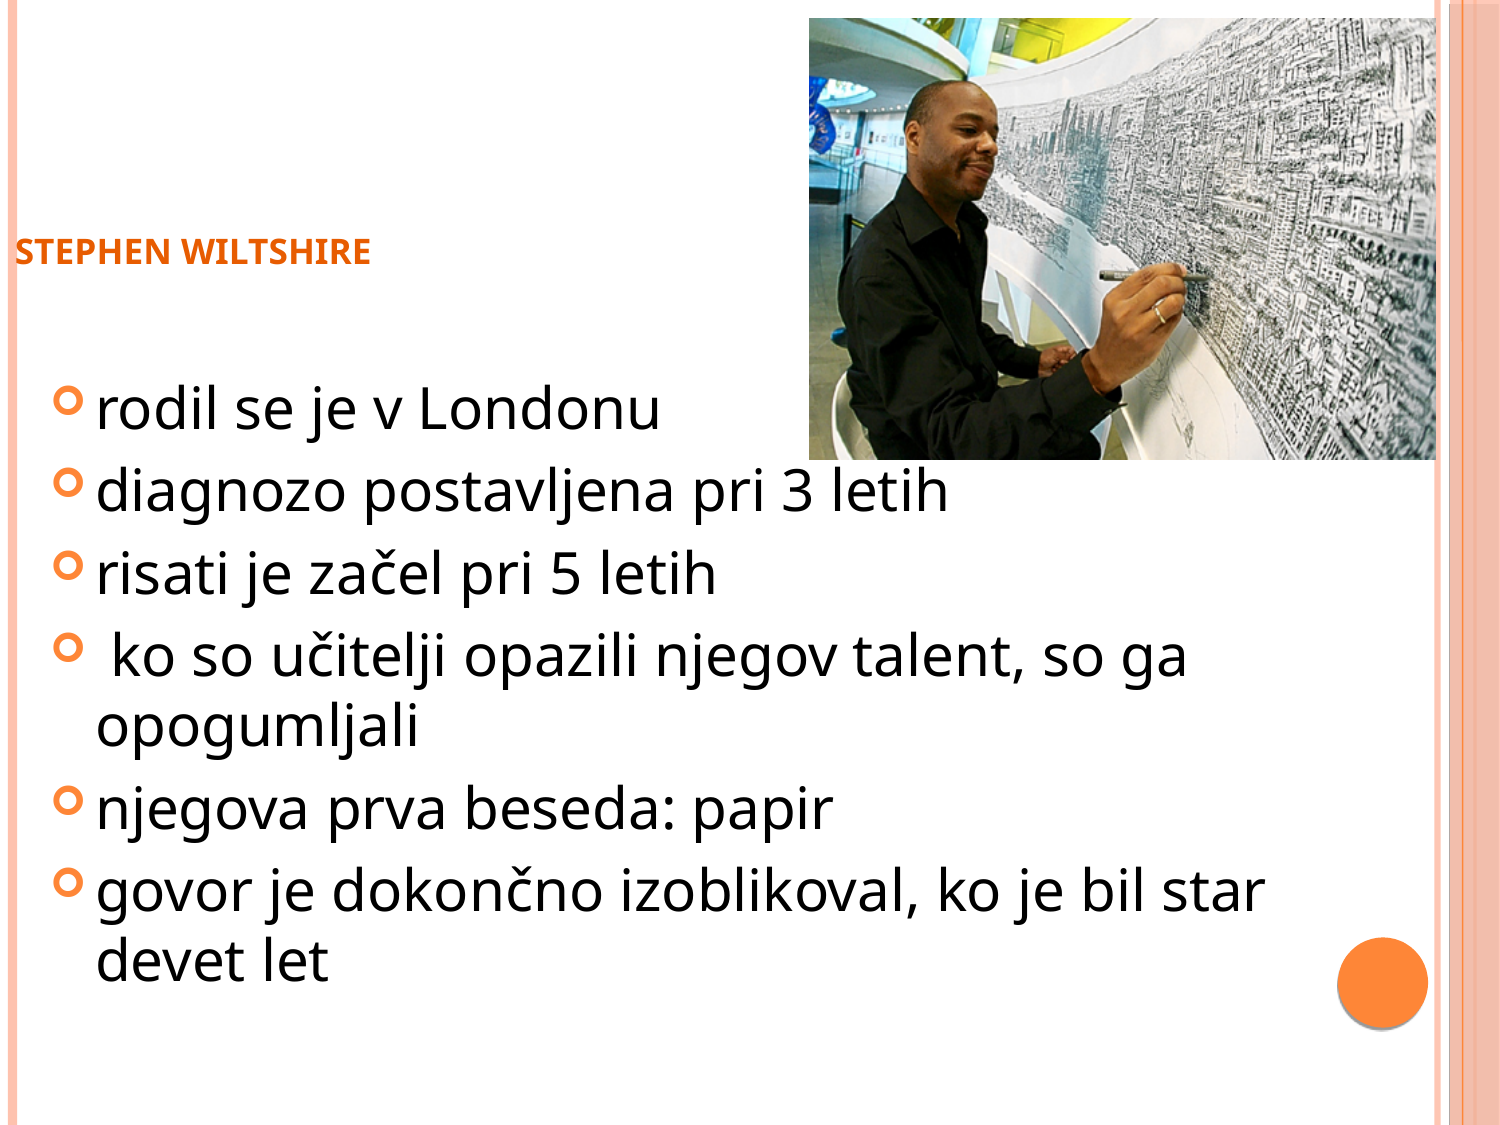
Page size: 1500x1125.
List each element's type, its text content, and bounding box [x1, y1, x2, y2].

title Stephen Wiltshire [0, 78, 1254, 315]
picture [809, 18, 1436, 460]
list rodil se je v Londonu diagnozo postavljena pri 3 letih risati je začel pri 5 letih ko so učitelji opazili njegov talent, so ga opogumljali njegova prva beseda: papir govor je dokončno izoblikoval, ko je bil star devet let [35, 363, 1285, 1086]
